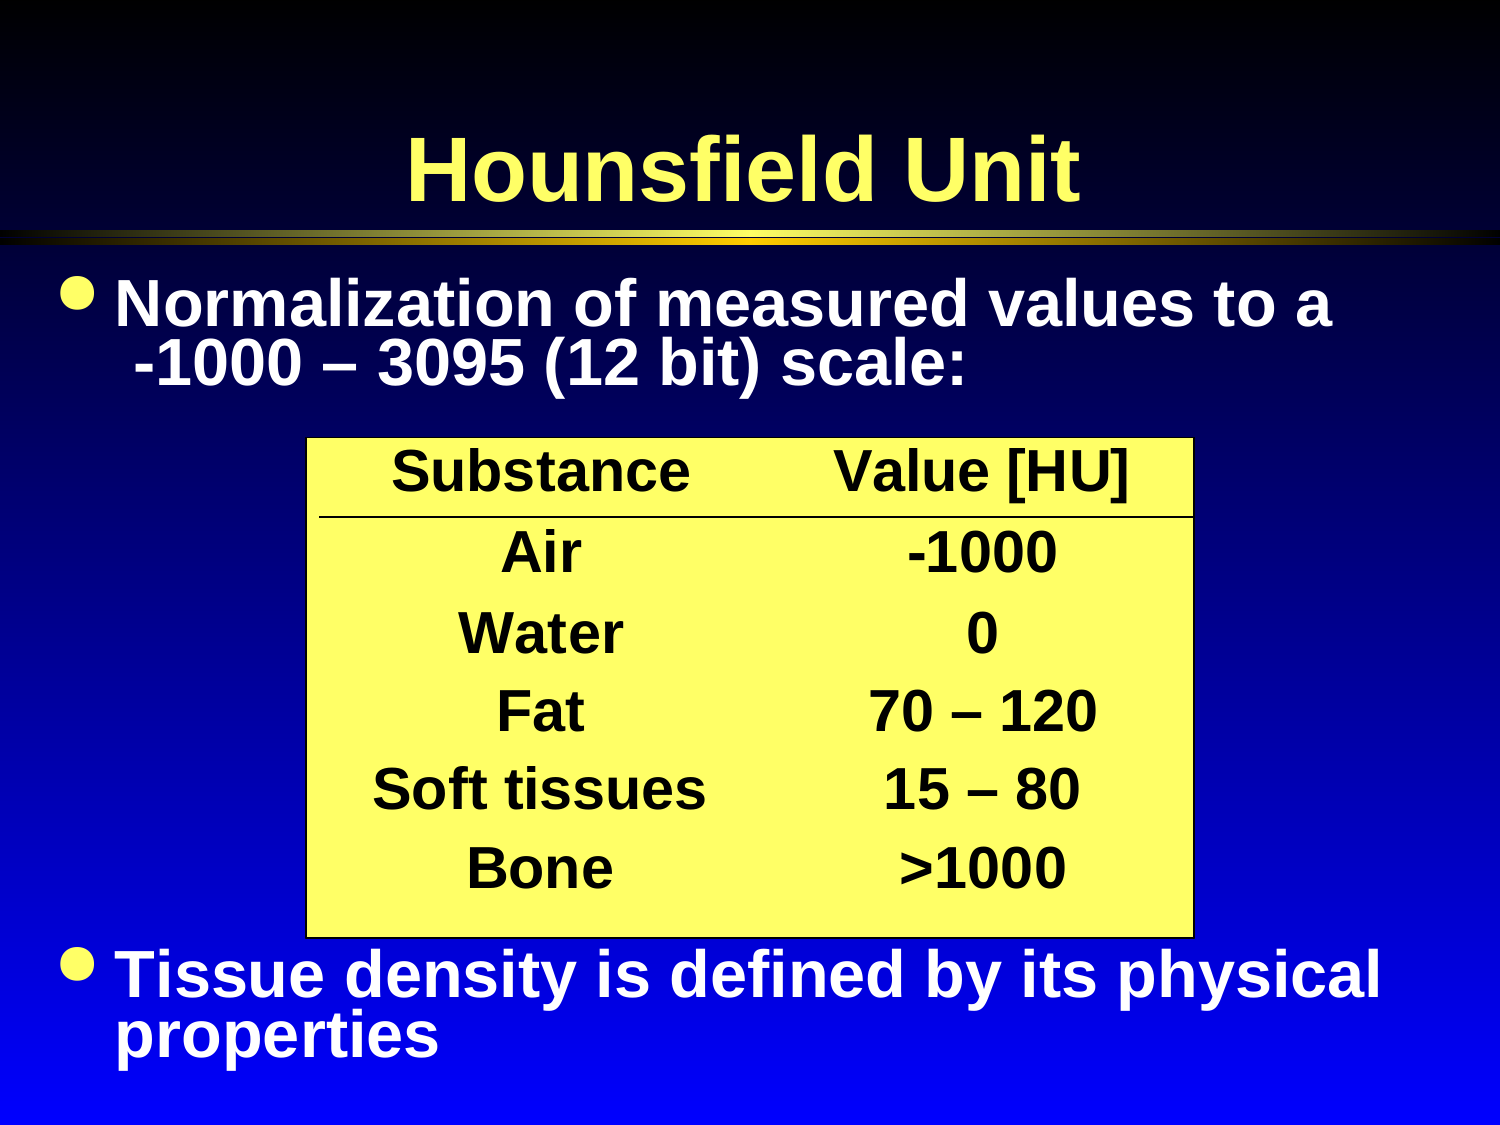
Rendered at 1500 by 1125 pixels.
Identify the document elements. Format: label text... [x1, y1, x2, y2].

list Normalization of measured values to a -1000 – 3095 (12 bit) scale: Tissue density is defined by its physical properties [43, 270, 1457, 1103]
chart [307, 438, 1193, 937]
title Hounsfield Unit [99, 37, 1388, 225]
